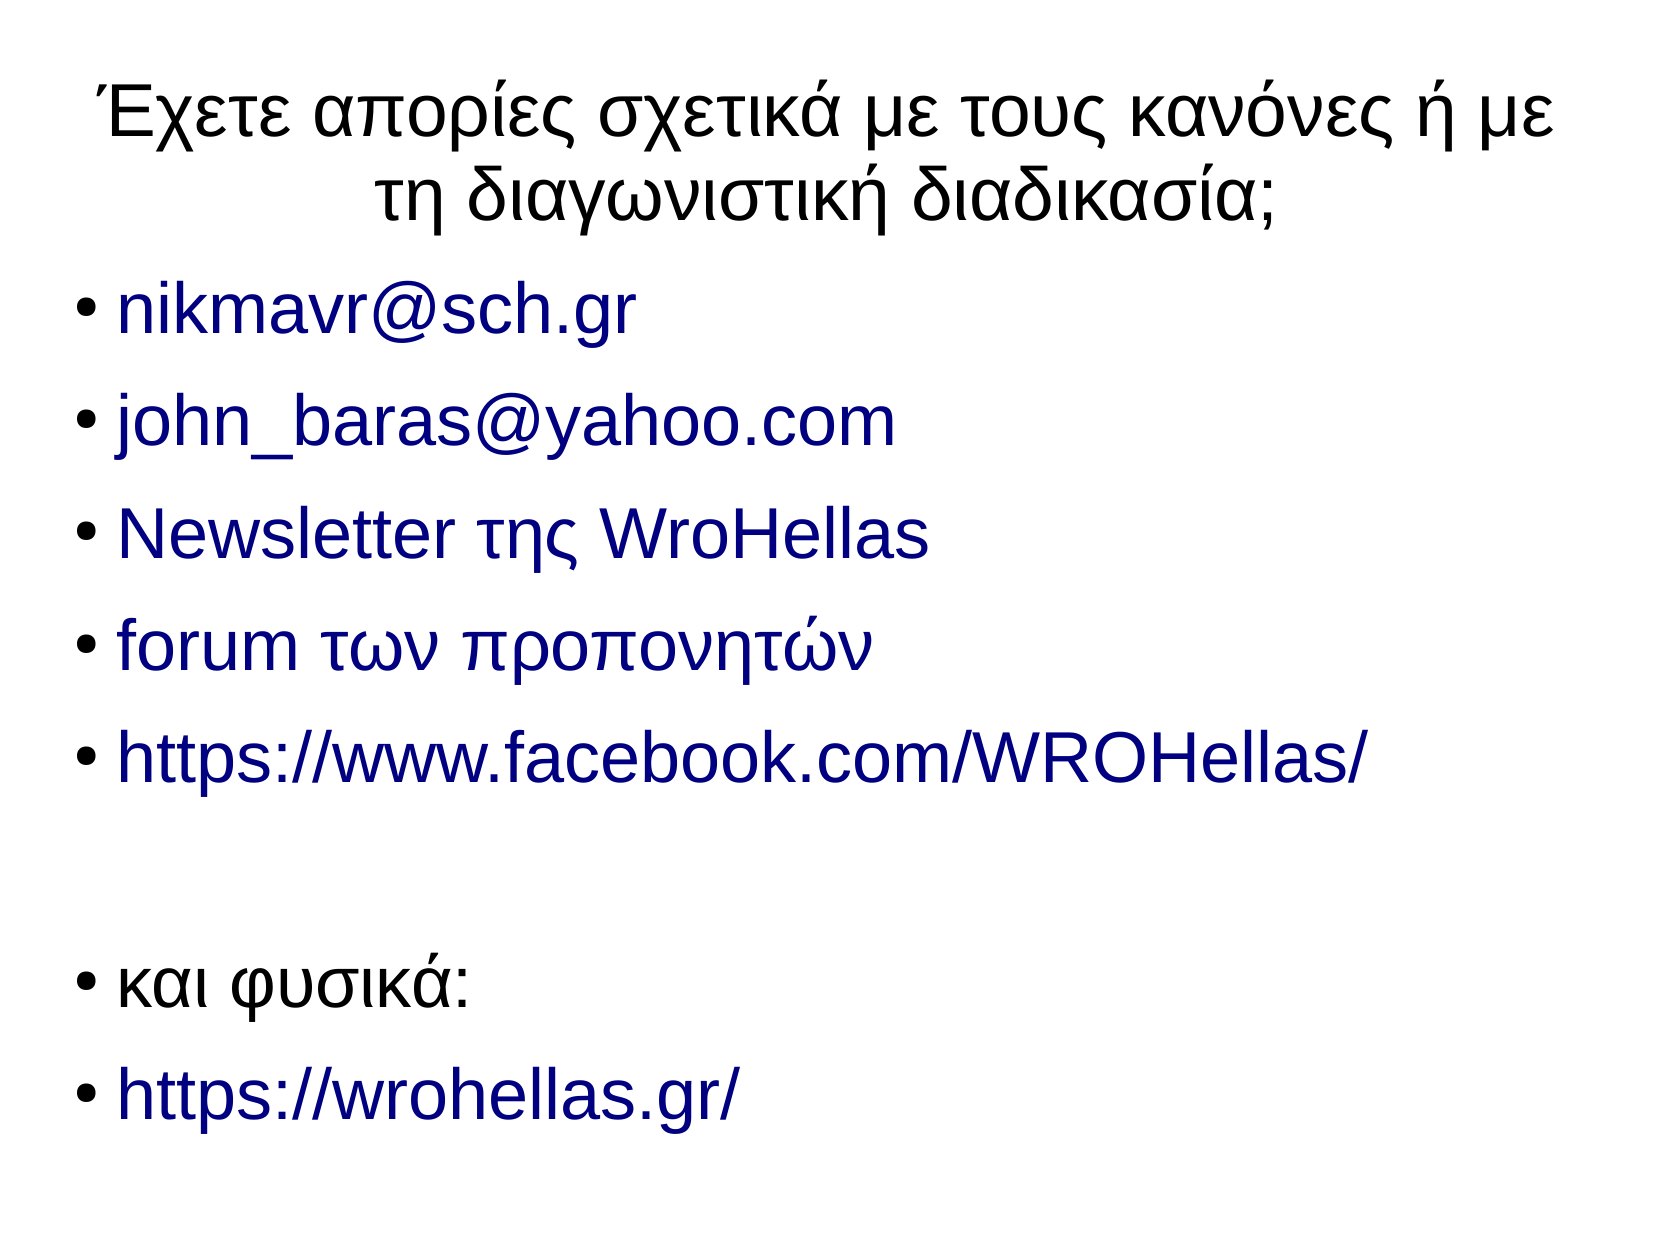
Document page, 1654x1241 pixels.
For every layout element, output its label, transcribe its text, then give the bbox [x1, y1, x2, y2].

list nikmavr@sch.gr john_baras@yahoo.com Newsletter της WroHellas forum των προπονητών https://www.facebook.com/WROHellas/ και φυσικά: https://wrohellas.gr/ [59, 268, 1548, 1146]
title Έχετε απορίες σχετικά με τους κανόνες ή με τη διαγωνιστική διαδικασία; [82, 49, 1571, 257]
